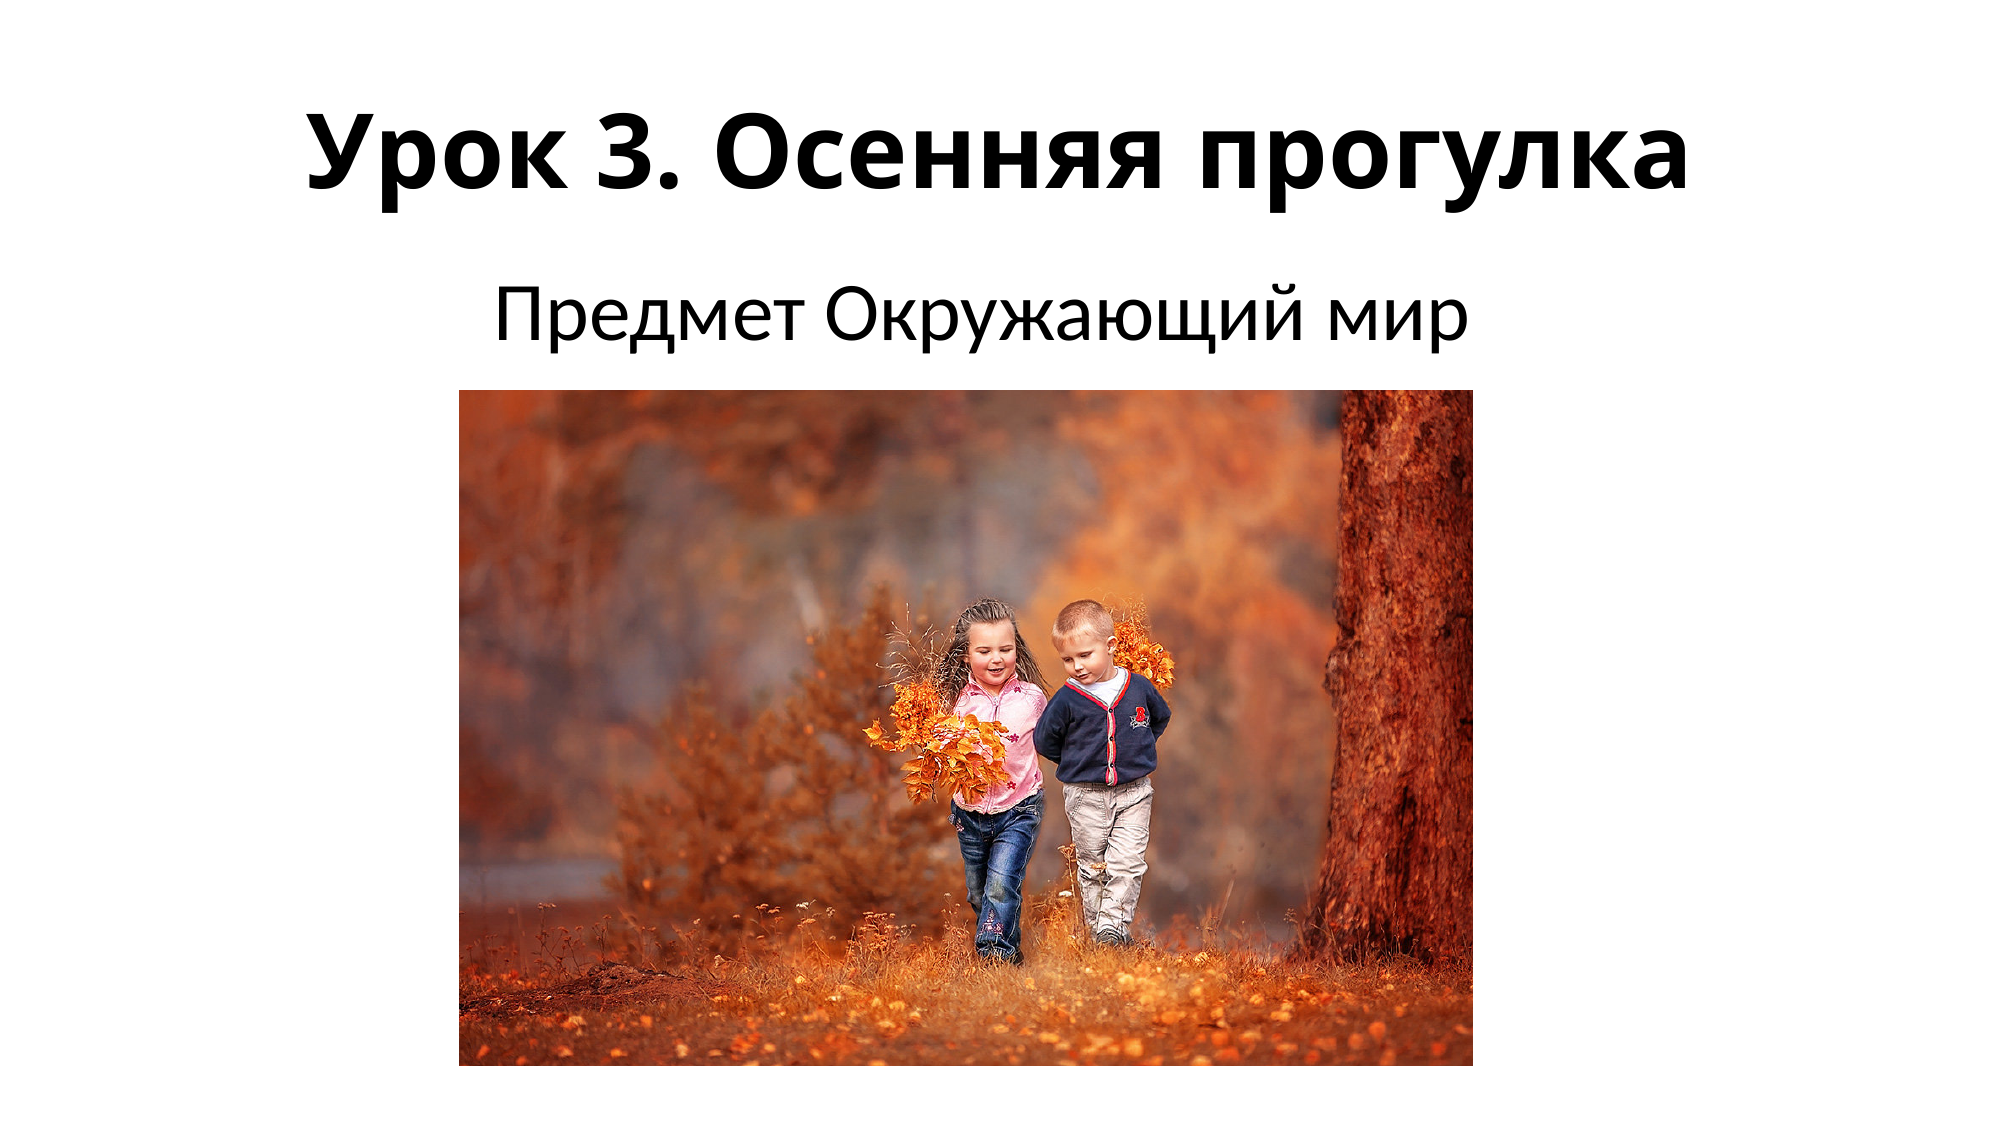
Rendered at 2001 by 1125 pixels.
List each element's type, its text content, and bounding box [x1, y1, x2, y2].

subtitle Предмет Окружающий мир [232, 261, 1733, 391]
picture [459, 390, 1473, 1066]
title Урок 3. Осенняя прогулка [249, 67, 1750, 219]
